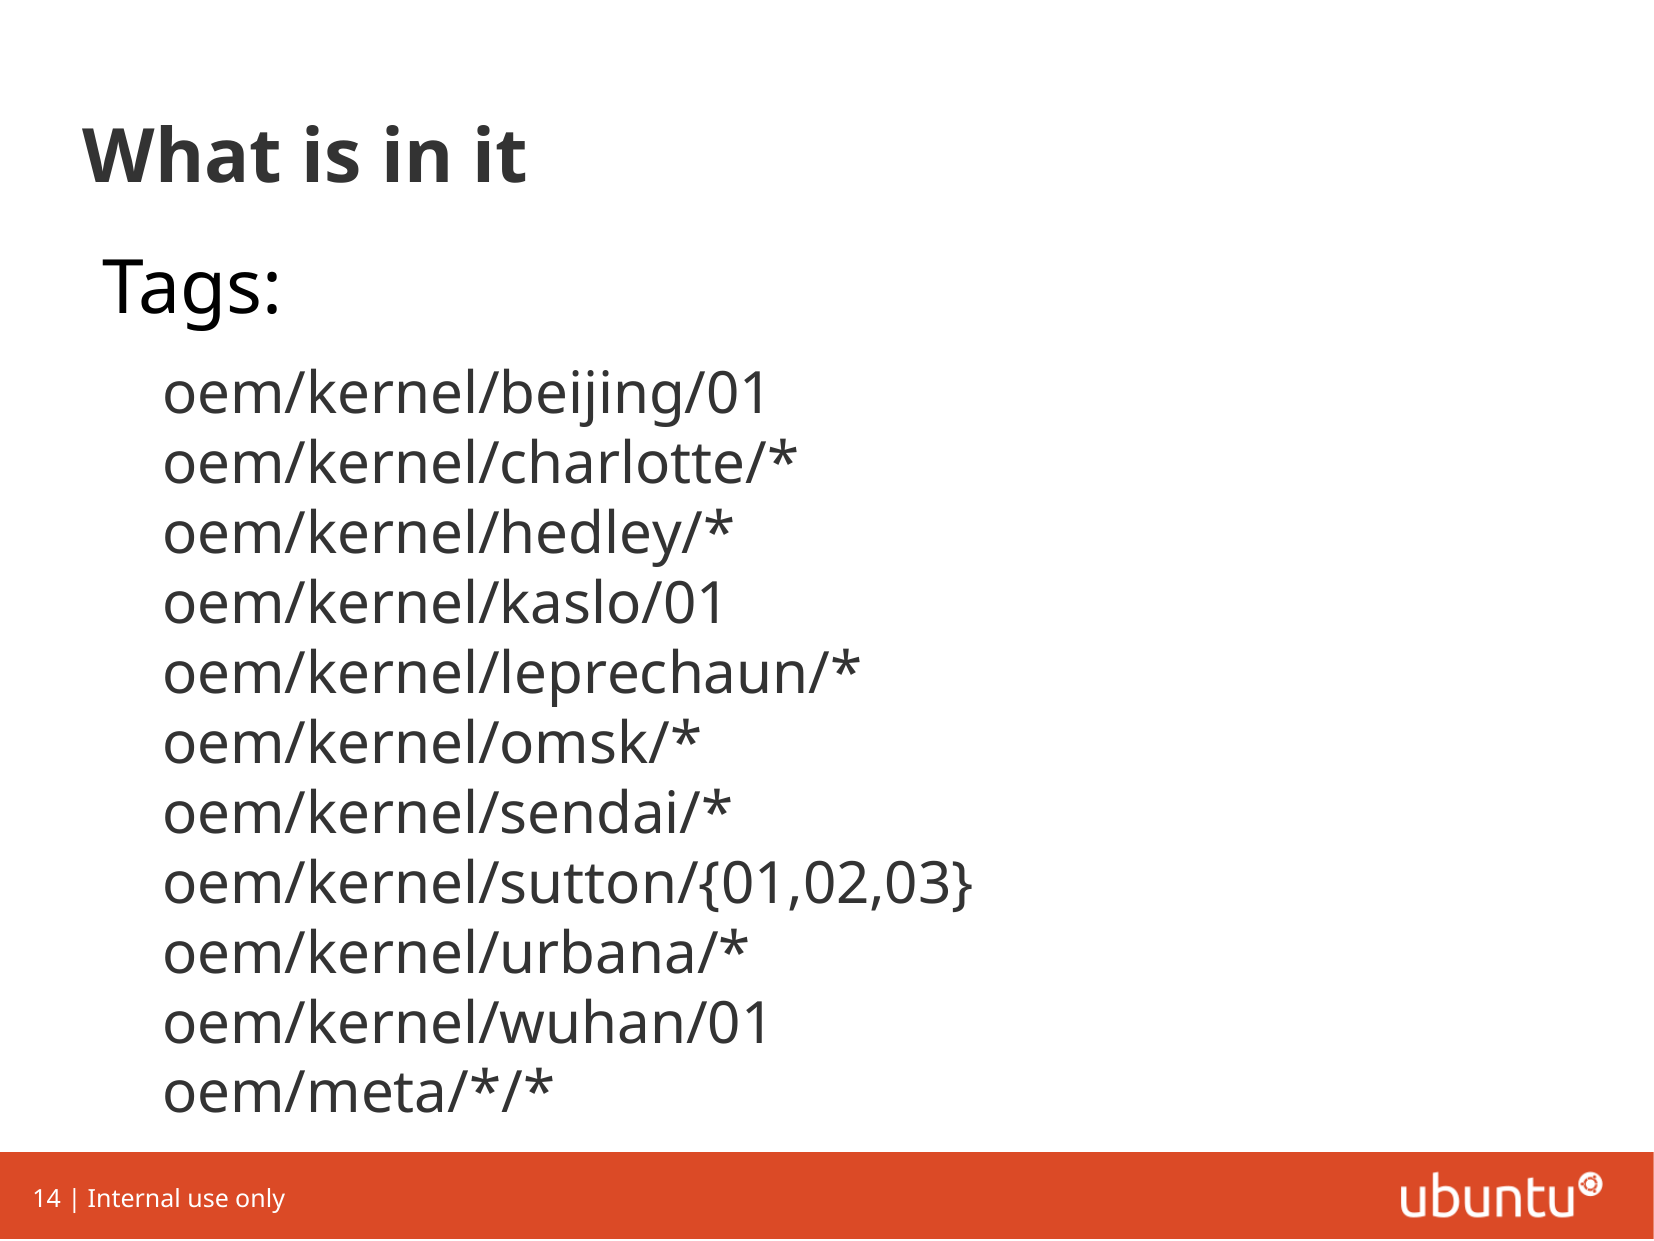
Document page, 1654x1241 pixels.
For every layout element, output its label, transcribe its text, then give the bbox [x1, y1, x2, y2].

title What is in it [82, 49, 1571, 257]
text_box oem/kernel/beijing/01 oem/kernel/charlotte/* oem/kernel/hedley/* oem/kernel/kaslo/01 oem/kernel/leprechaun/* oem/kernel/omsk/* oem/kernel/sendai/* oem/kernel/sutton/{01,02,03} oem/kernel/urbana/* oem/kernel/wuhan/01 oem/meta/*/* [117, 347, 1538, 1197]
picture [191, 1197, 198, 1205]
picture [276, 1197, 281, 1205]
subtitle Tags: [84, 226, 1576, 488]
picture [0, 1152, 1654, 1239]
picture [239, 1197, 246, 1205]
